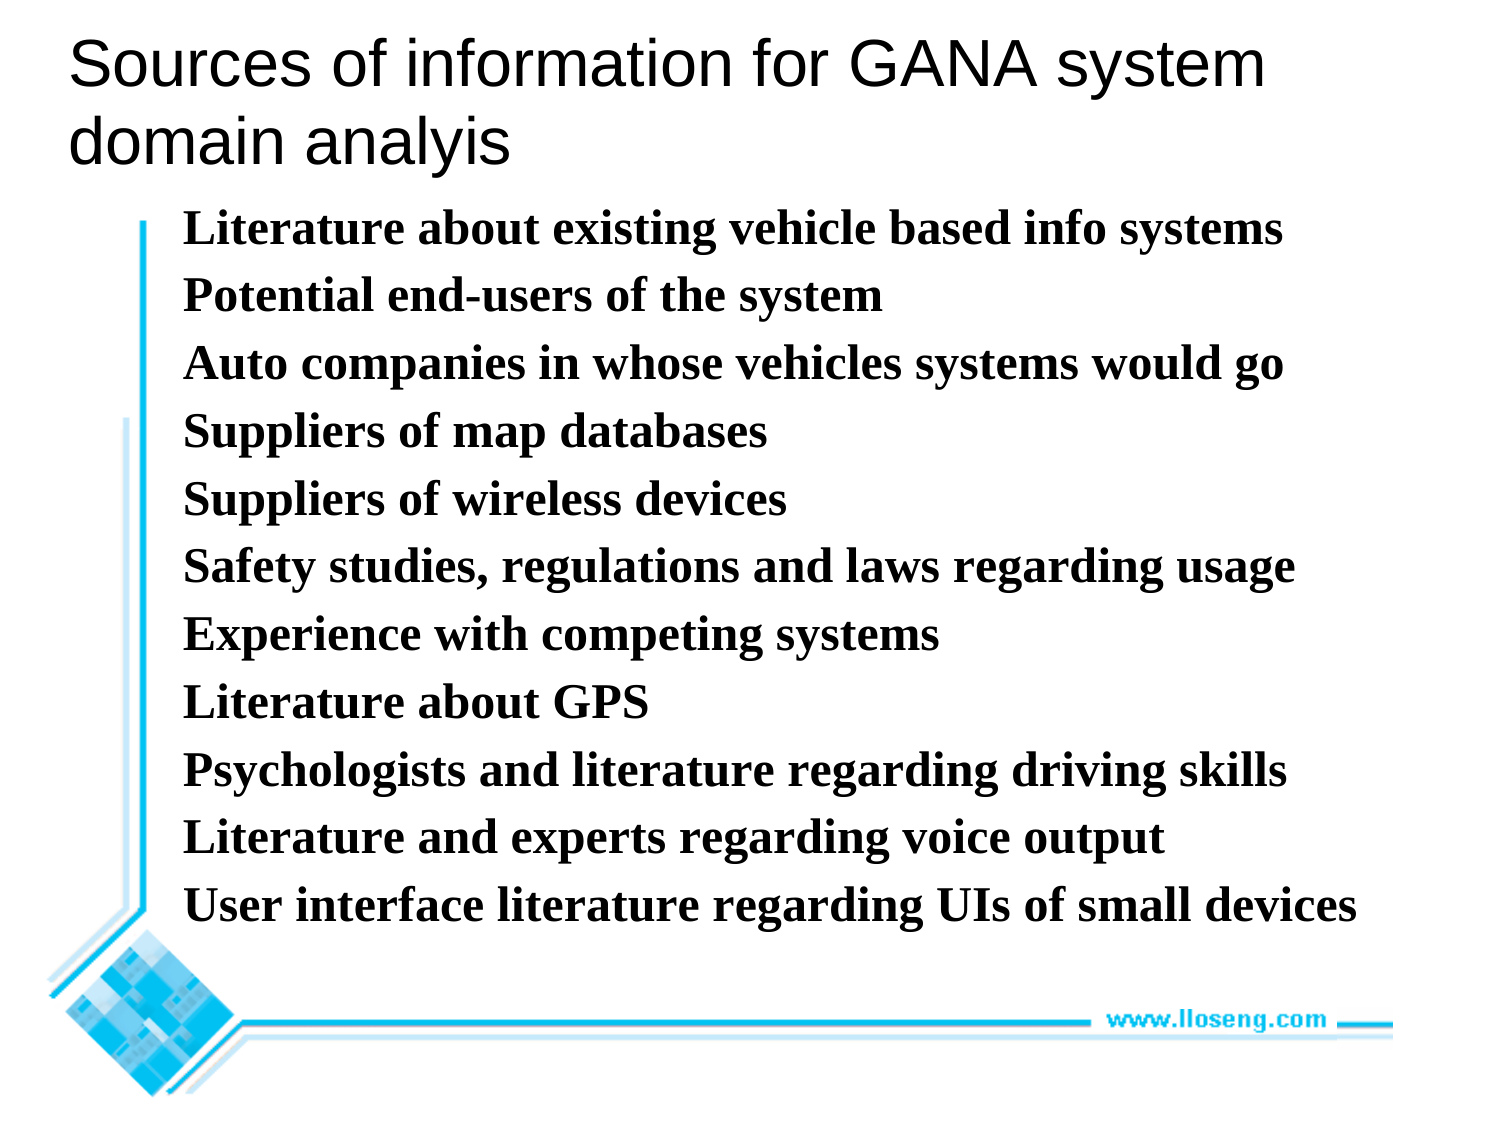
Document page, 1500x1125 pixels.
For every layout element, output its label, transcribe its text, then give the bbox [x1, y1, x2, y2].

list Literature about existing vehicle based info systems Potential end-users of the system Auto companies in whose vehicles systems would go Suppliers of map databases Suppliers of wireless devices Safety studies, regulations and laws regarding usage Experience with competing systems Literature about GPS Psychologists and literature regarding driving skills Literature and experts regarding voice output User interface literature regarding UIs of small devices [182, 199, 1421, 1043]
title Sources of information for GANA system domain analyis [68, 23, 1419, 178]
picture [35, 209, 1393, 1099]
